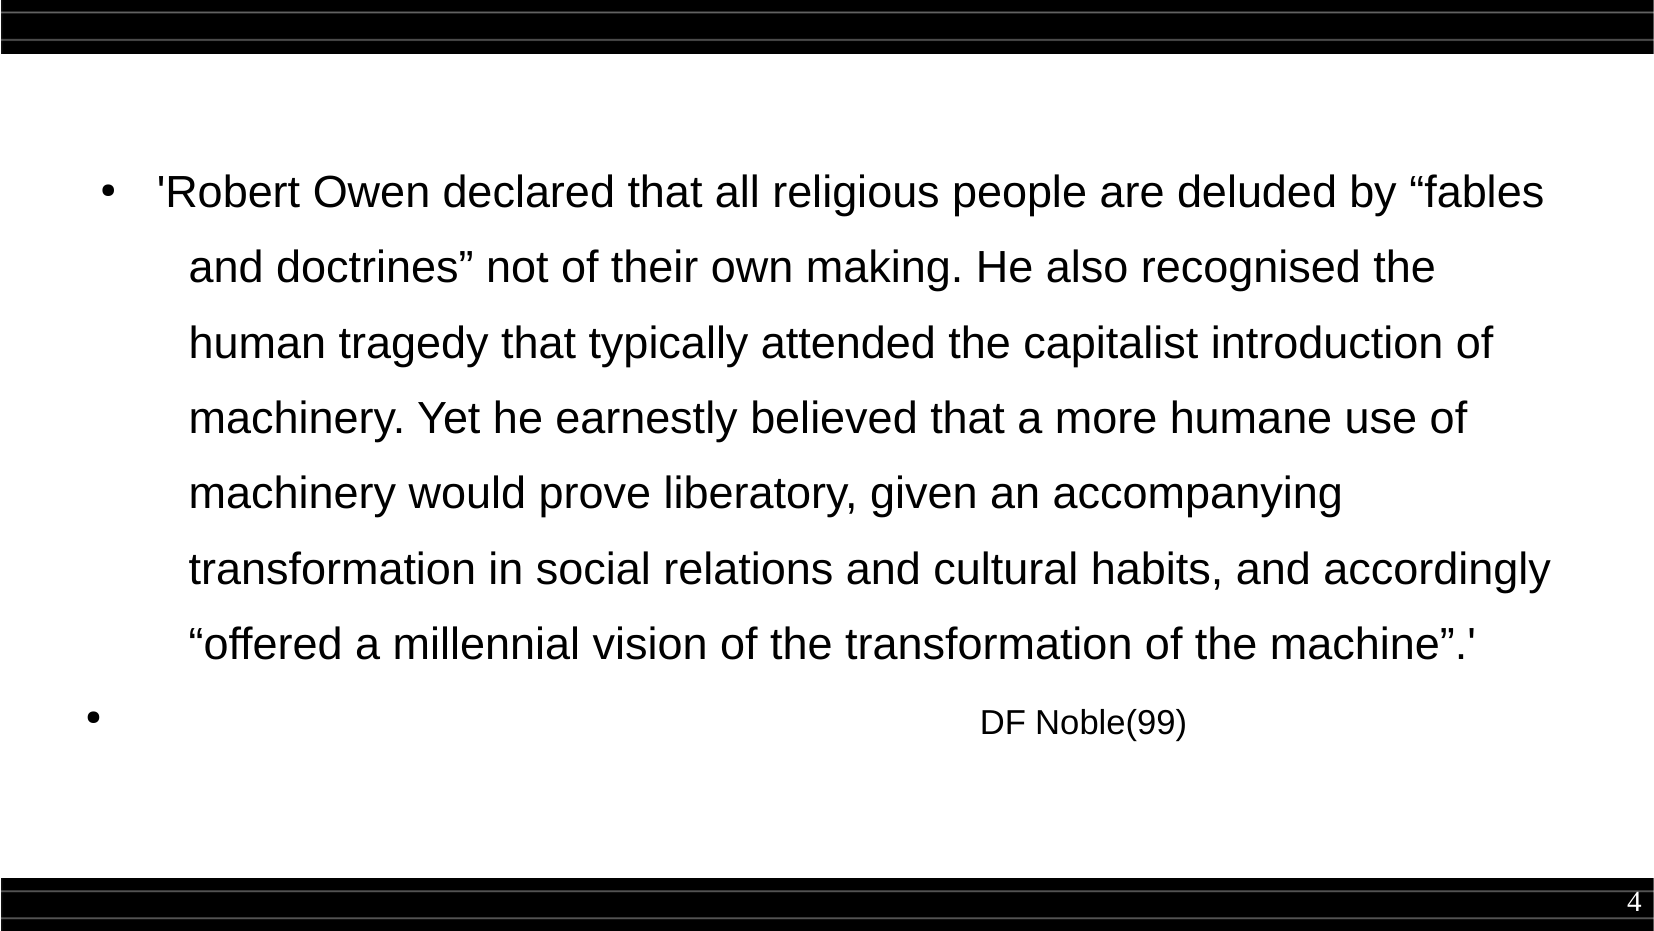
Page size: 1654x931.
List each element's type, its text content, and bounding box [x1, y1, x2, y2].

picture [1, 0, 1654, 54]
picture [1, 878, 1654, 931]
list 'Robert Owen declared that all religious people are deluded by “fables and doctrines” not of their own making. He also recognised the human tragedy that typically attended the capitalist introduction of machinery. Yet he earnestly believed that a more humane use of machinery would prove liberatory, given an accompanying transformation in social relations and cultural habits, and accordingly “offered a millennial vision of the transformation of the machine”.' DF Noble(99) [70, 141, 1560, 815]
